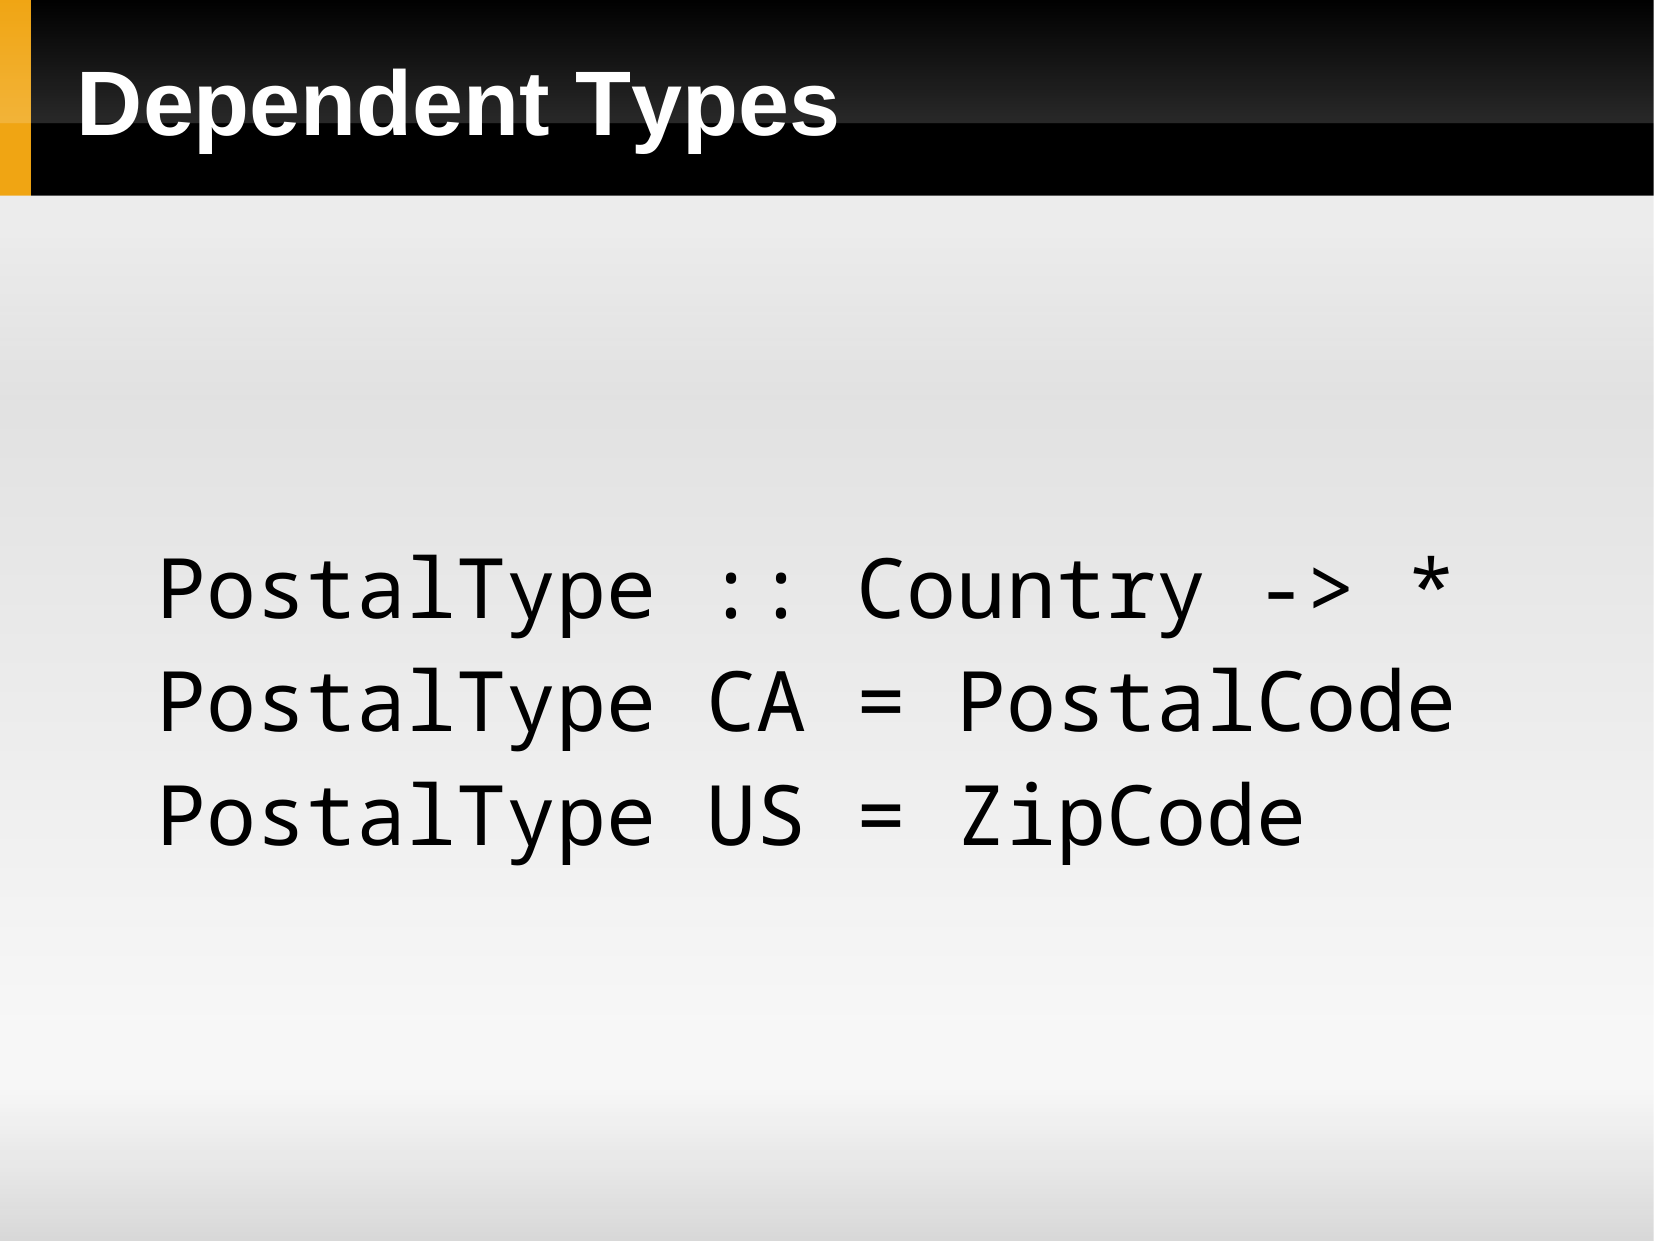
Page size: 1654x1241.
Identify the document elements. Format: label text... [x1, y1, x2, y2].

picture [0, 0, 1654, 1241]
title Dependent Types [76, 0, 1565, 208]
subtitle PostalType :: Country -> * PostalType CA = PostalCode PostalType US = ZipCode [82, 297, 1571, 1102]
